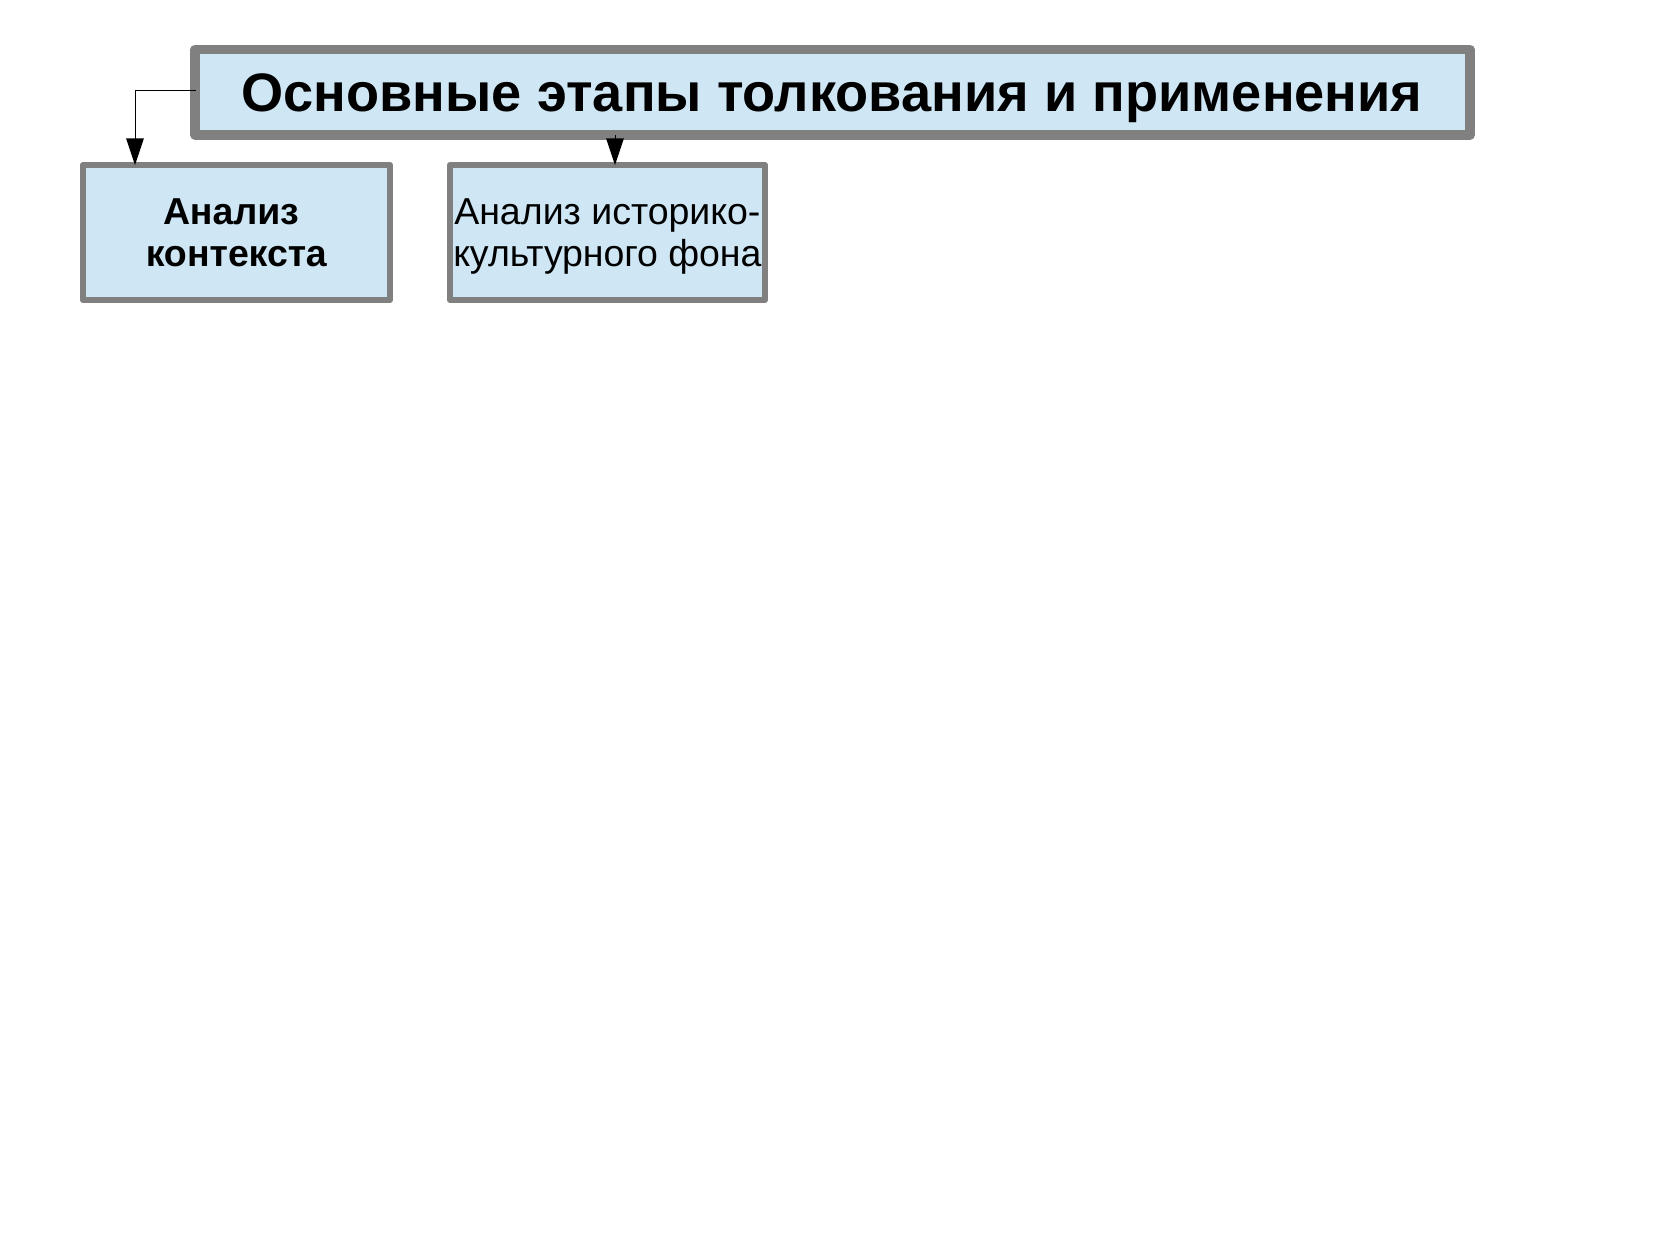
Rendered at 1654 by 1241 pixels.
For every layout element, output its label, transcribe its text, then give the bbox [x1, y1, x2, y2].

text_box Анализ историко- культурного фона [450, 165, 766, 301]
text_box Анализ контекста [82, 165, 391, 301]
text_box Основные этапы толкования и применения [195, 49, 1471, 136]
